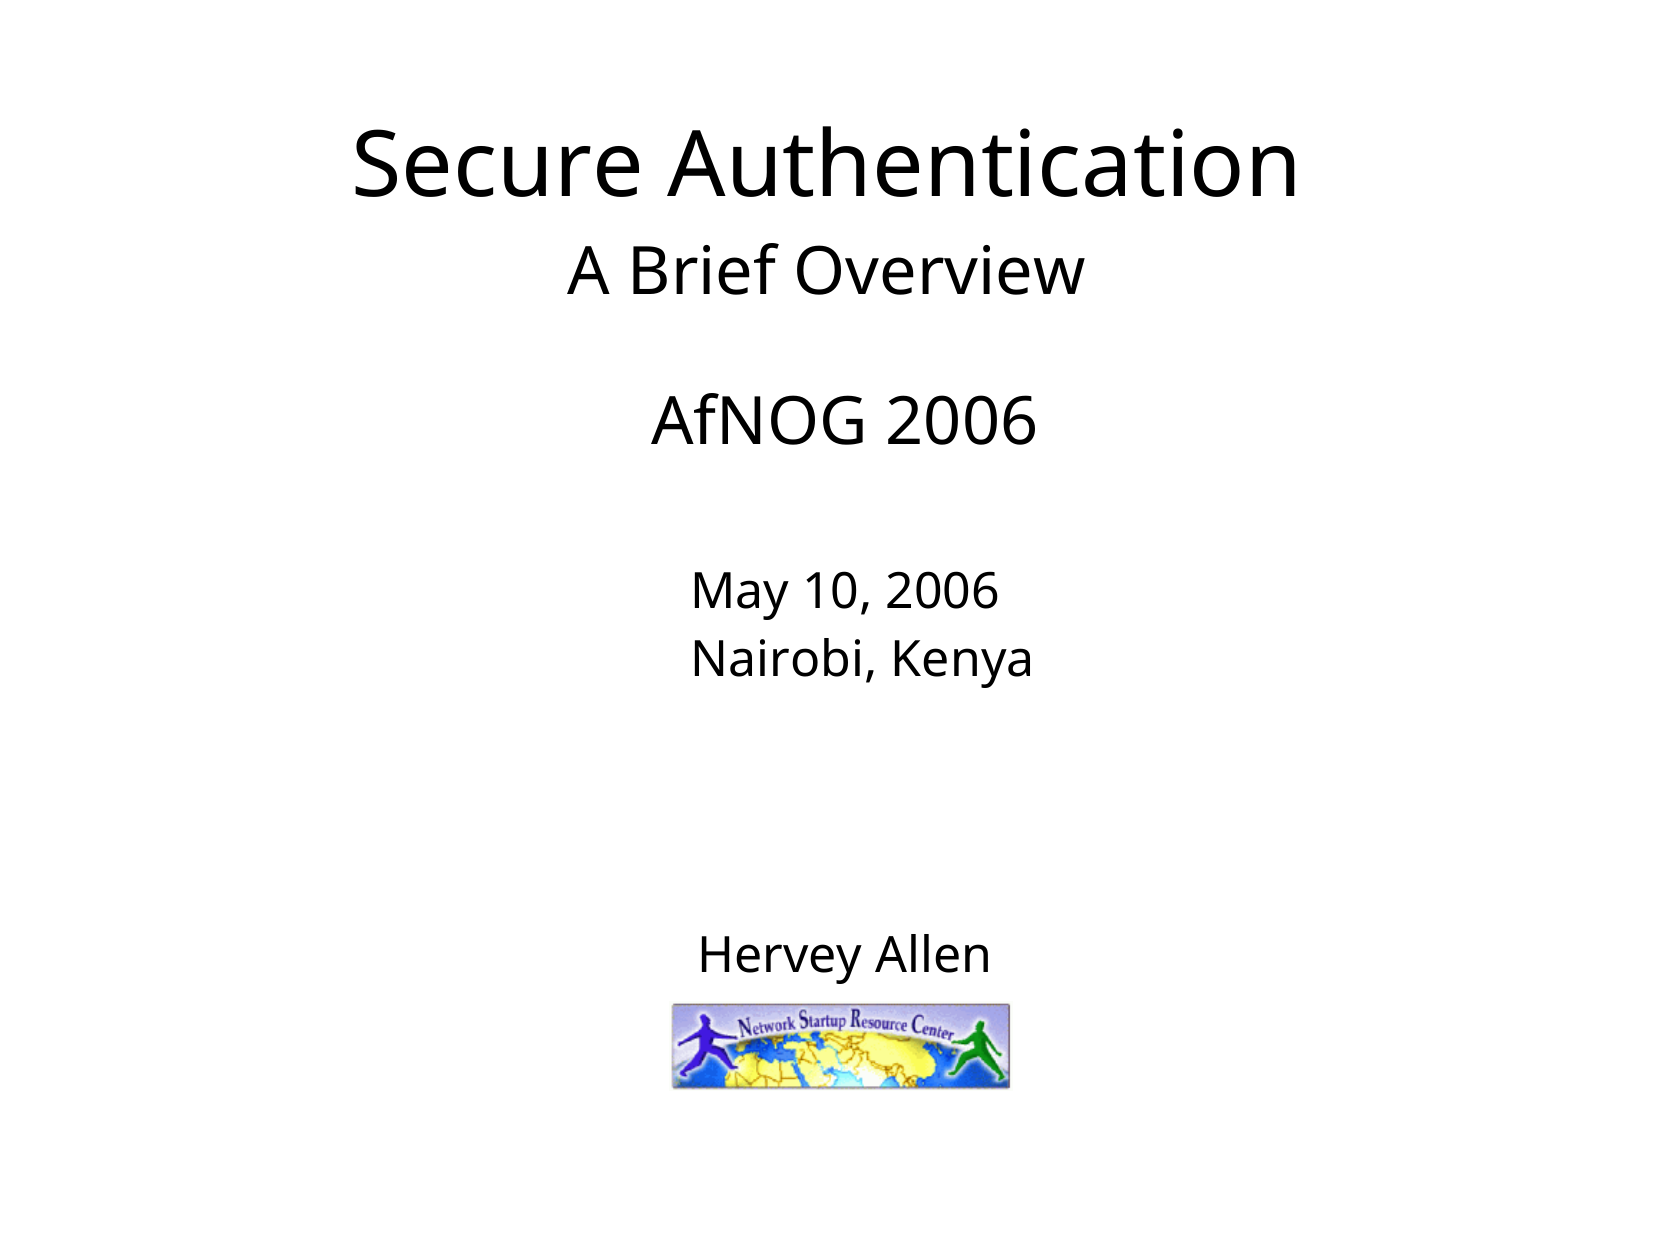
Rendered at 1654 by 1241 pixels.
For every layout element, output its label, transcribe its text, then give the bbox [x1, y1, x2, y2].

picture [669, 1001, 1013, 1091]
subtitle AfNOG 2006 May 10, 2006 Nairobi, Kenya Hervey Allen [121, 344, 1534, 1127]
title Secure Authentication A Brief Overview [121, 102, 1534, 311]
